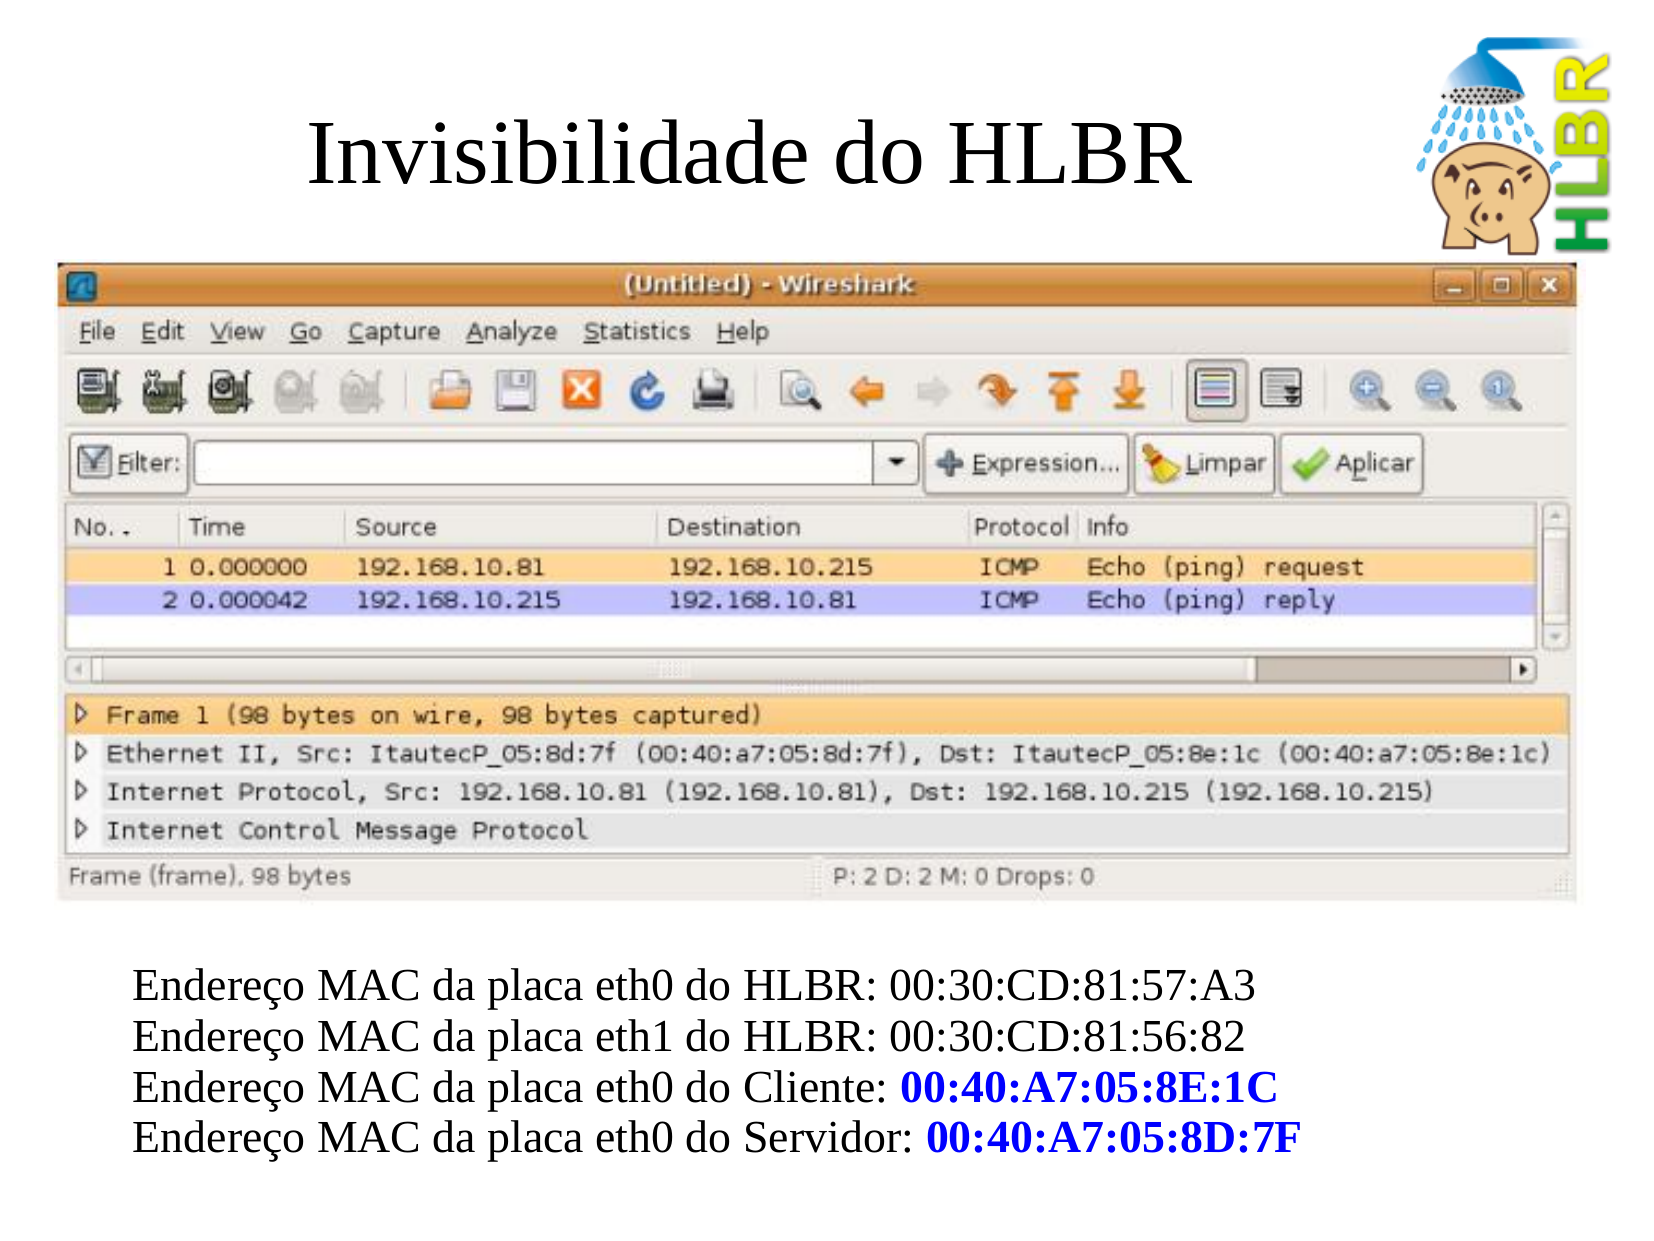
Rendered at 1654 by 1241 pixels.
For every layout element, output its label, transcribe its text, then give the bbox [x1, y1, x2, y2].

title Invisibilidade do HLBR [112, 34, 1388, 259]
text_box Endereço MAC da placa eth0 do HLBR: 00:30:CD:81:57:A3 Endereço MAC da placa eth1 do HLBR: 00:30:CD:81:56:82 Endereço MAC da placa eth0 do Cliente: 00:40:A7:05:8E:1C Endereço MAC da placa eth0 do Servidor: 00:40:A7:05:8D:7F [118, 927, 1565, 1145]
picture [54, 37, 1612, 910]
